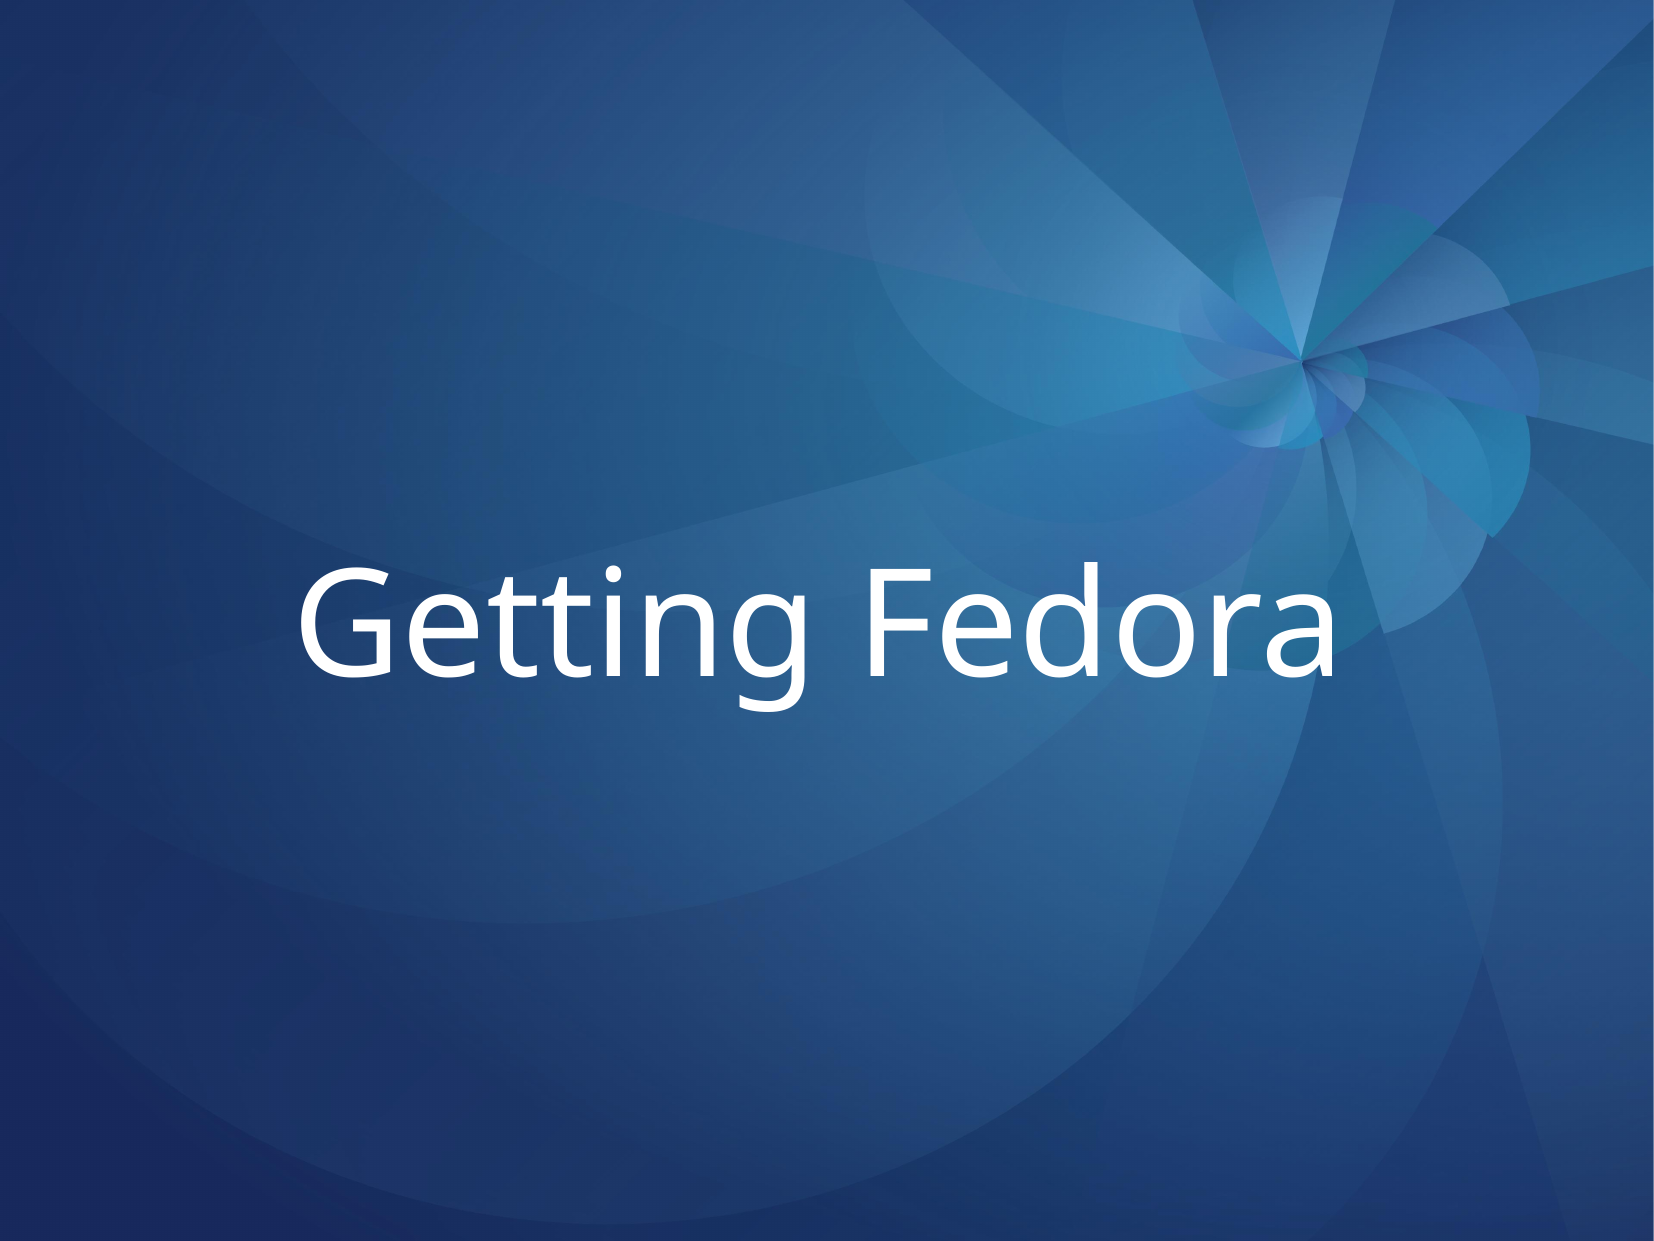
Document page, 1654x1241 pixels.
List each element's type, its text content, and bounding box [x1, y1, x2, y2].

picture [0, 0, 1654, 1241]
title Getting Fedora [74, 524, 1564, 713]
